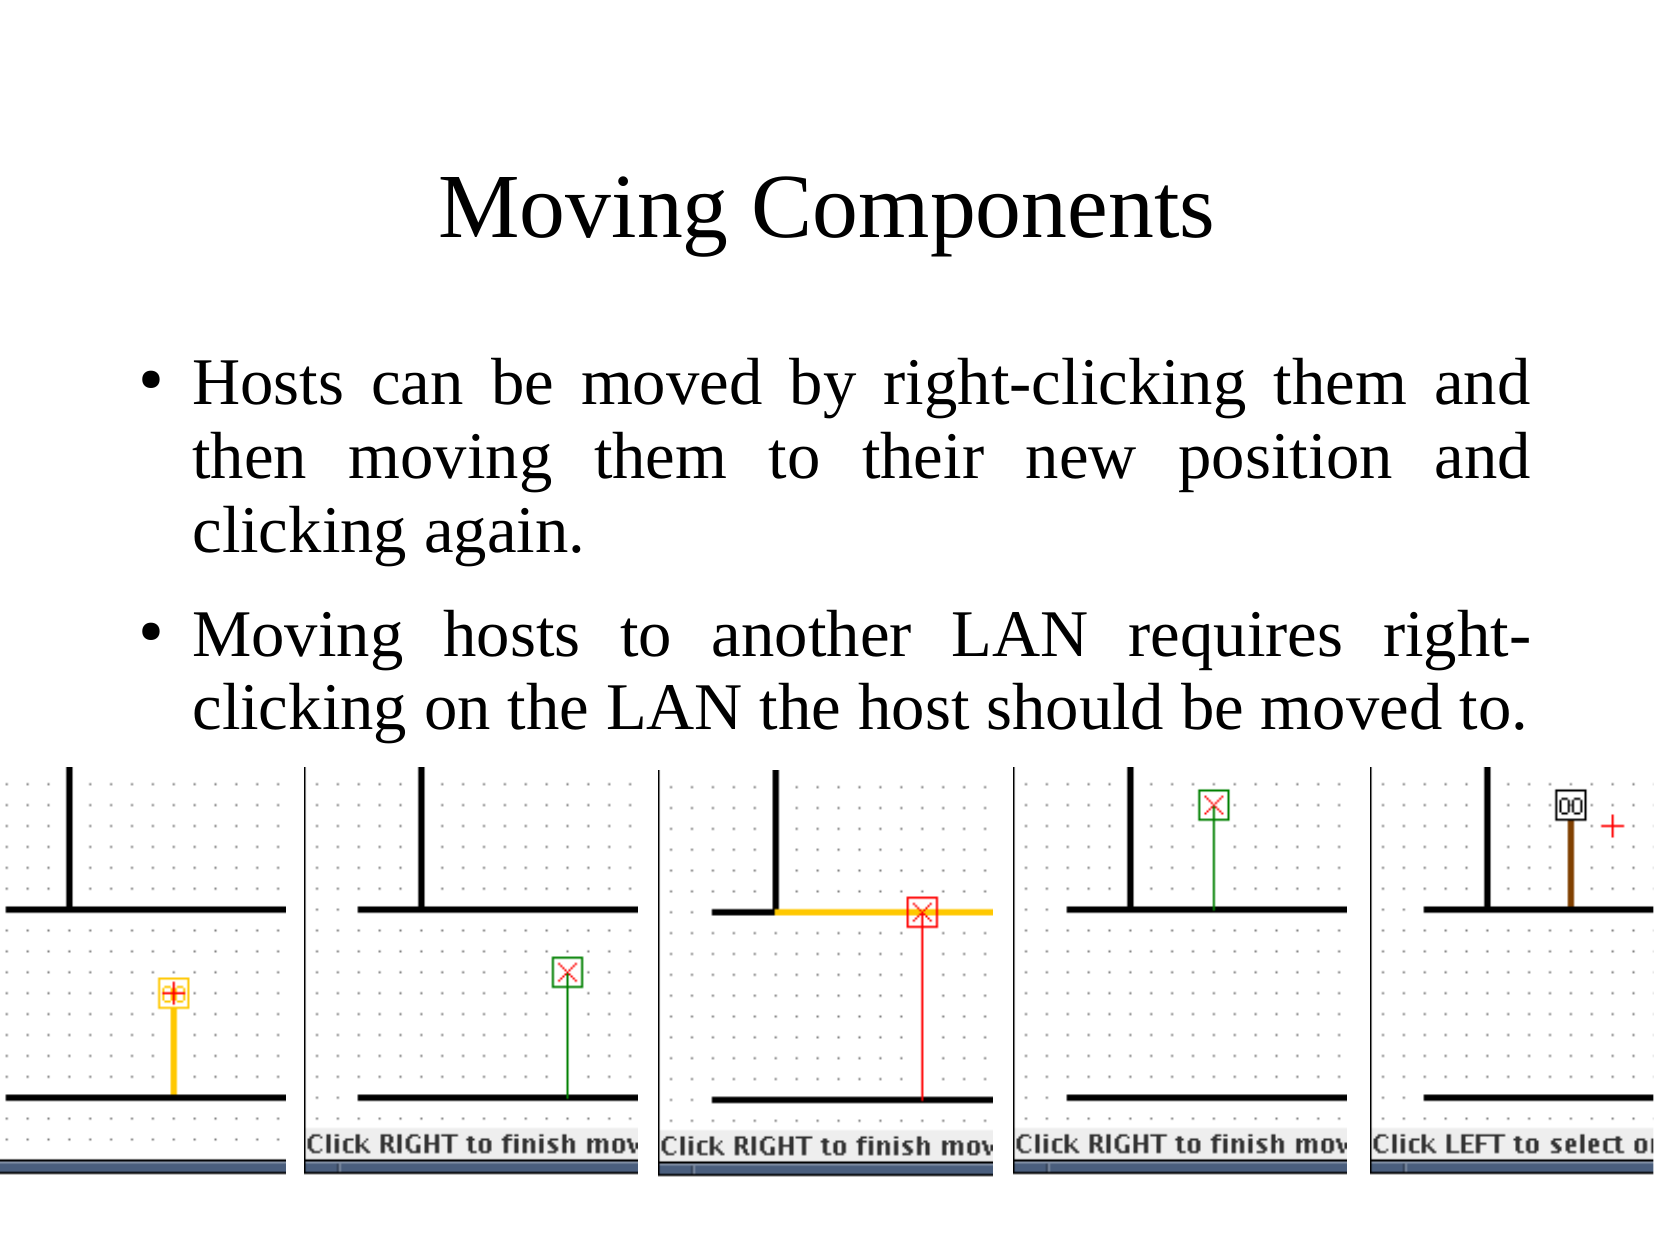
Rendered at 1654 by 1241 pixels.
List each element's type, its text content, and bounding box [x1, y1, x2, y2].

picture [1370, 767, 1654, 1185]
title Moving Components [121, 102, 1534, 311]
list Hosts can be moved by right-clicking them and then moving them to their new position and clicking again. Moving hosts to another LAN requires right-clicking on the LAN the host should be moved to. [121, 344, 1534, 768]
picture [658, 770, 993, 1188]
picture [0, 767, 286, 1185]
picture [304, 767, 638, 1185]
picture [1013, 767, 1347, 1185]
